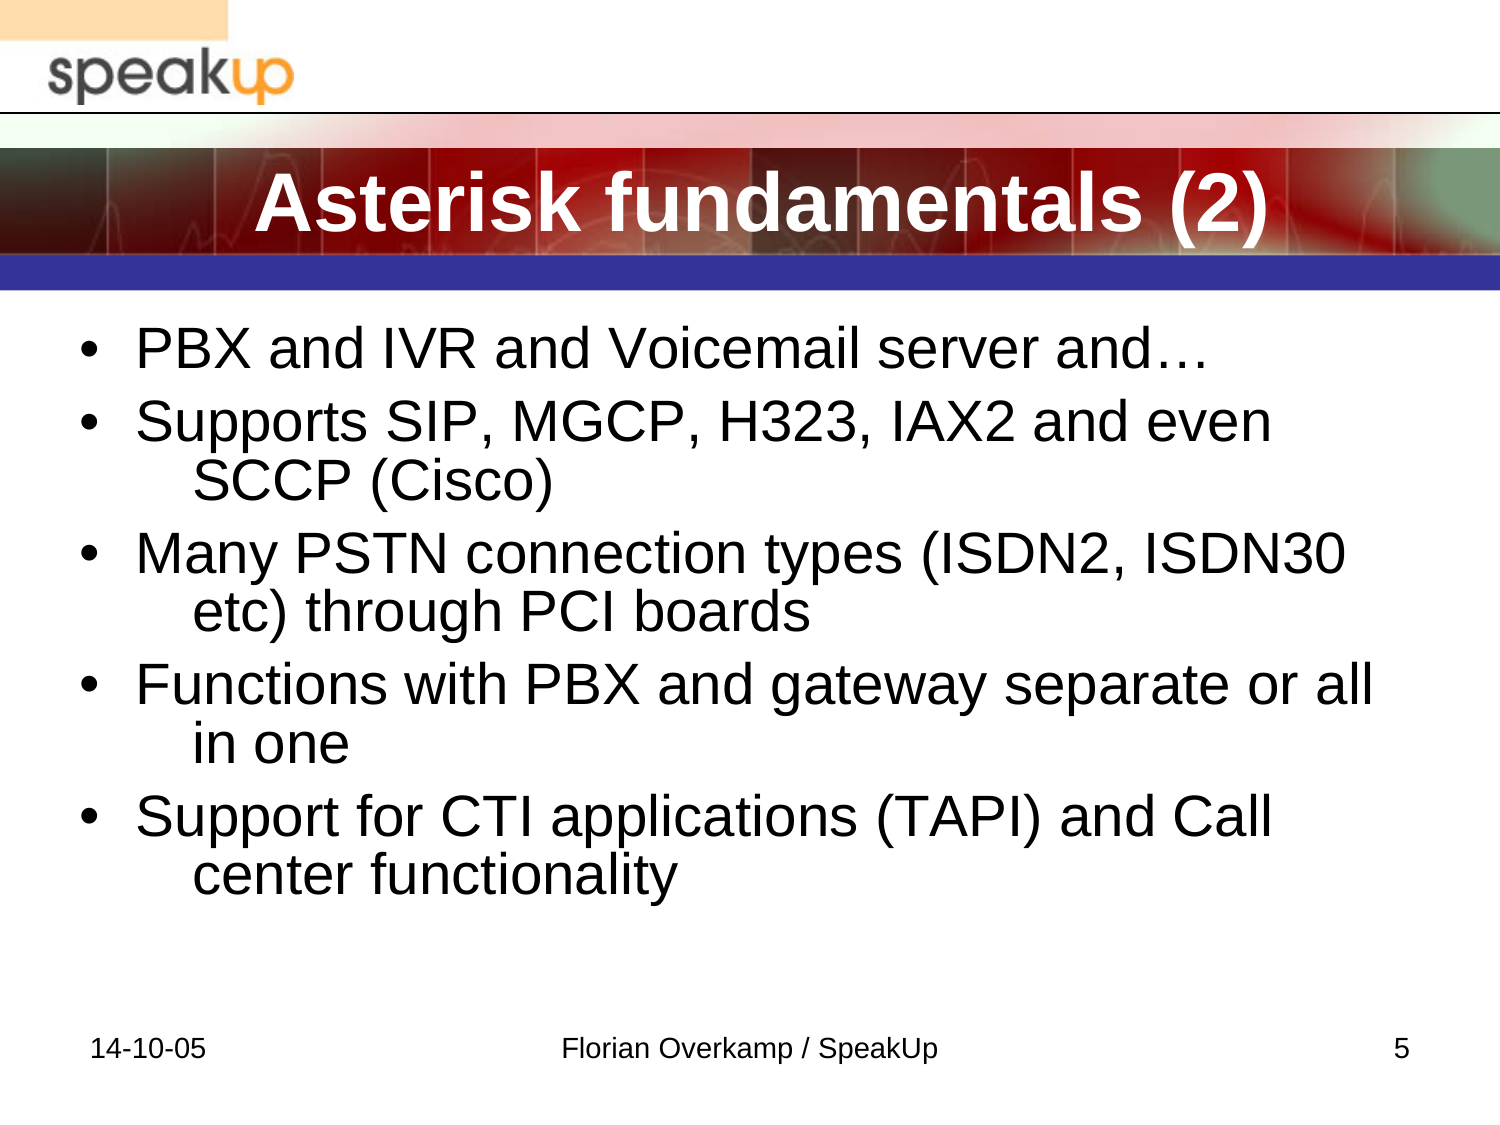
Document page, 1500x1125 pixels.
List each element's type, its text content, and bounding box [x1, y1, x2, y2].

list PBX and IVR and Voicemail server and… Supports SIP, MGCP, H323, IAX2 and even SCCP (Cisco) Many PSTN connection types (ISDN2, ISDN30 etc) through PCI boards Functions with PBX and gateway separate or all in one Support for CTI applications (TAPI) and Call center functionality [64, 314, 1415, 1000]
picture [0, 0, 294, 105]
picture [0, 114, 1500, 255]
title Asterisk fundamentals (2) [88, 144, 1436, 260]
